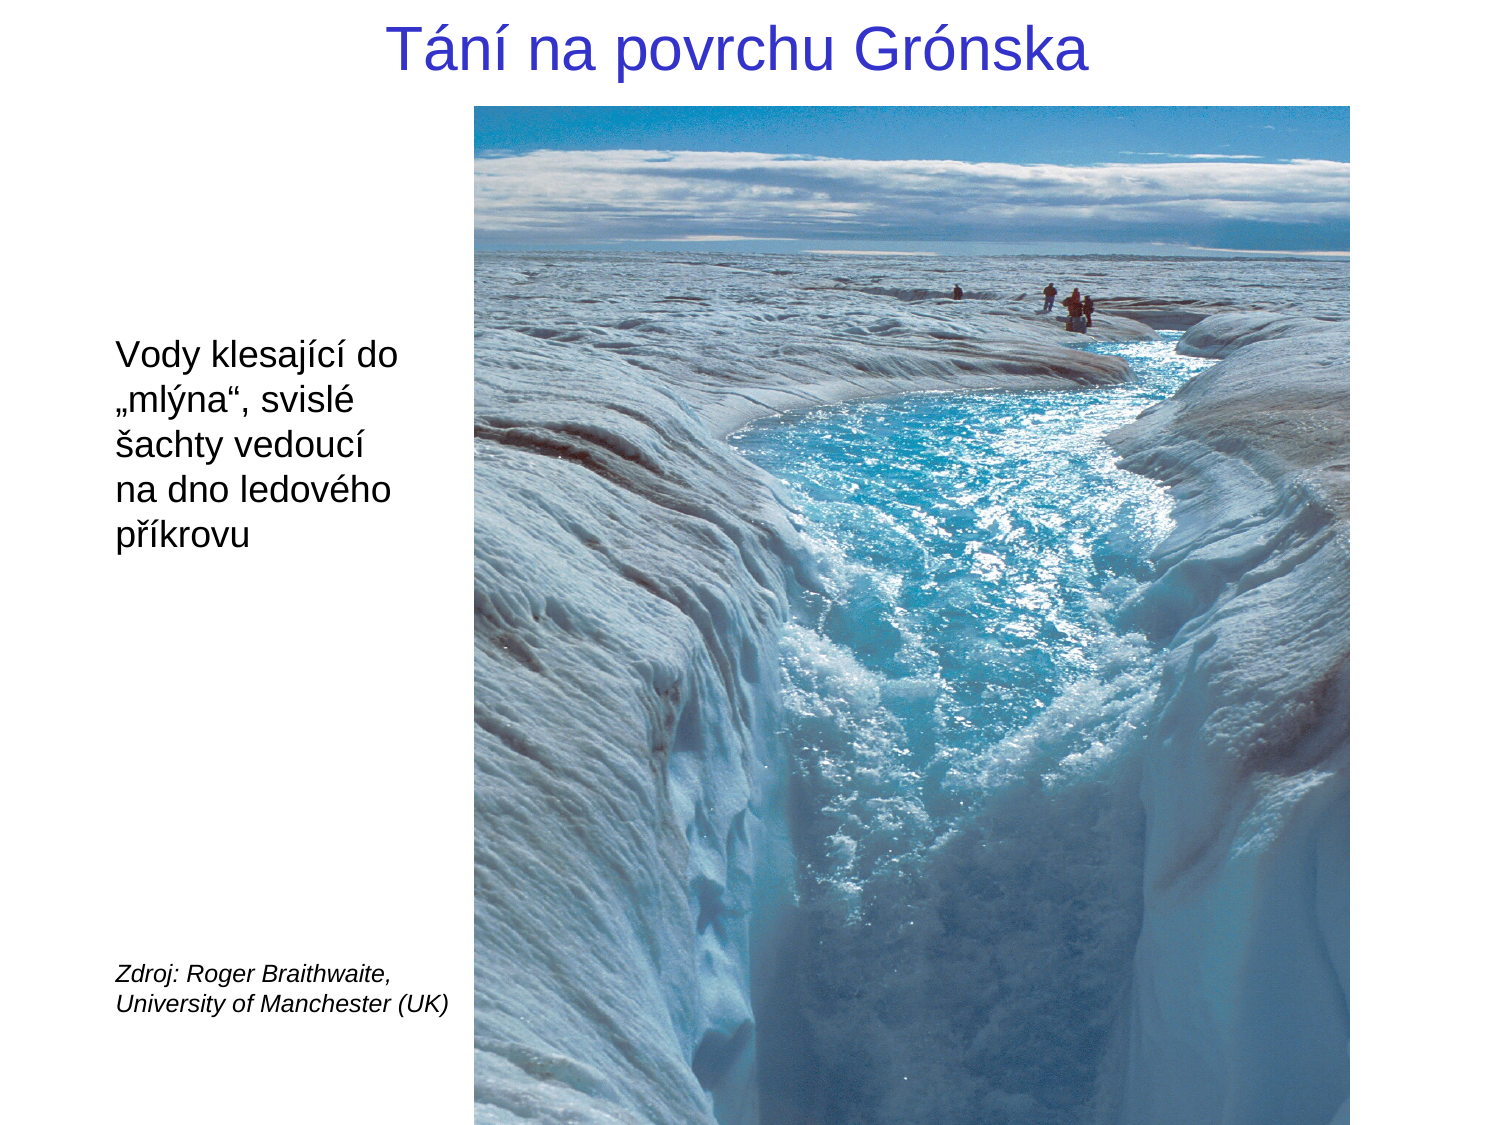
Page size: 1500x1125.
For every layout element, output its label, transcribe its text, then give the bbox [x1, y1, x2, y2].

text_box Vody klesající do „mlýna“, svislé šachty vedoucí na dno ledového příkrovu [100, 322, 426, 563]
text_box Zdroj: Roger Braithwaite, University of Manchester (UK)‏ [100, 949, 475, 1026]
picture [615, 106, 651, 114]
picture [654, 106, 665, 110]
picture [474, 106, 1350, 1125]
text_box Tání na povrchu Grónska [249, 0, 1226, 91]
